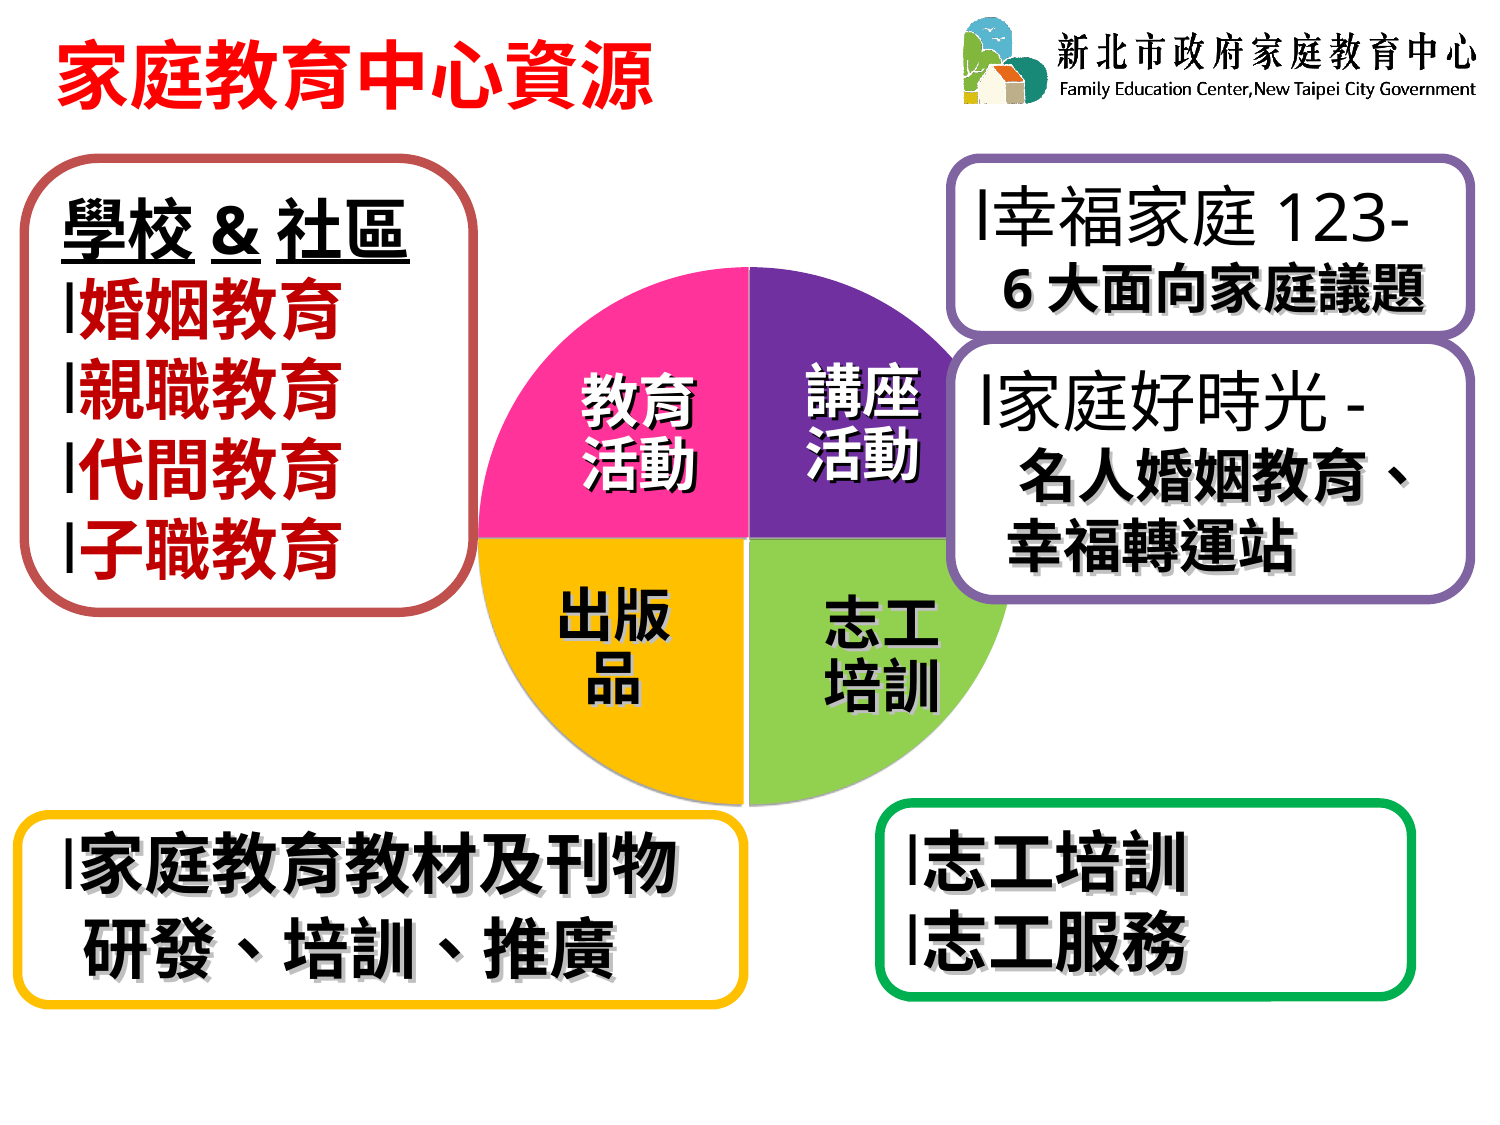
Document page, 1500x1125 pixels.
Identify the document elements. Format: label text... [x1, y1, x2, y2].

text_box 幸福家庭123- 6大面向家庭議題 [950, 158, 1471, 336]
text_box 志工培訓 [790, 561, 974, 720]
text_box 家庭教育教材及刊物 研發、培訓、推廣 [17, 814, 744, 1005]
text_box 志工培訓 志工服務 [879, 802, 1412, 997]
text_box 講座活動 [767, 329, 958, 520]
text_box 學校&社區 婚姻教育 親職教育 代間教育 子職教育 [24, 158, 474, 613]
text_box [974, 596, 1009, 682]
picture [936, 0, 1500, 126]
text_box 家庭教育中心資源 [0, 21, 1105, 128]
text_box 出版品 [520, 553, 707, 741]
text_box 教育活動 [543, 339, 734, 530]
text_box 家庭好時光- 名人婚姻教育、 幸福轉運站 [950, 339, 1471, 600]
text_box [478, 267, 950, 805]
